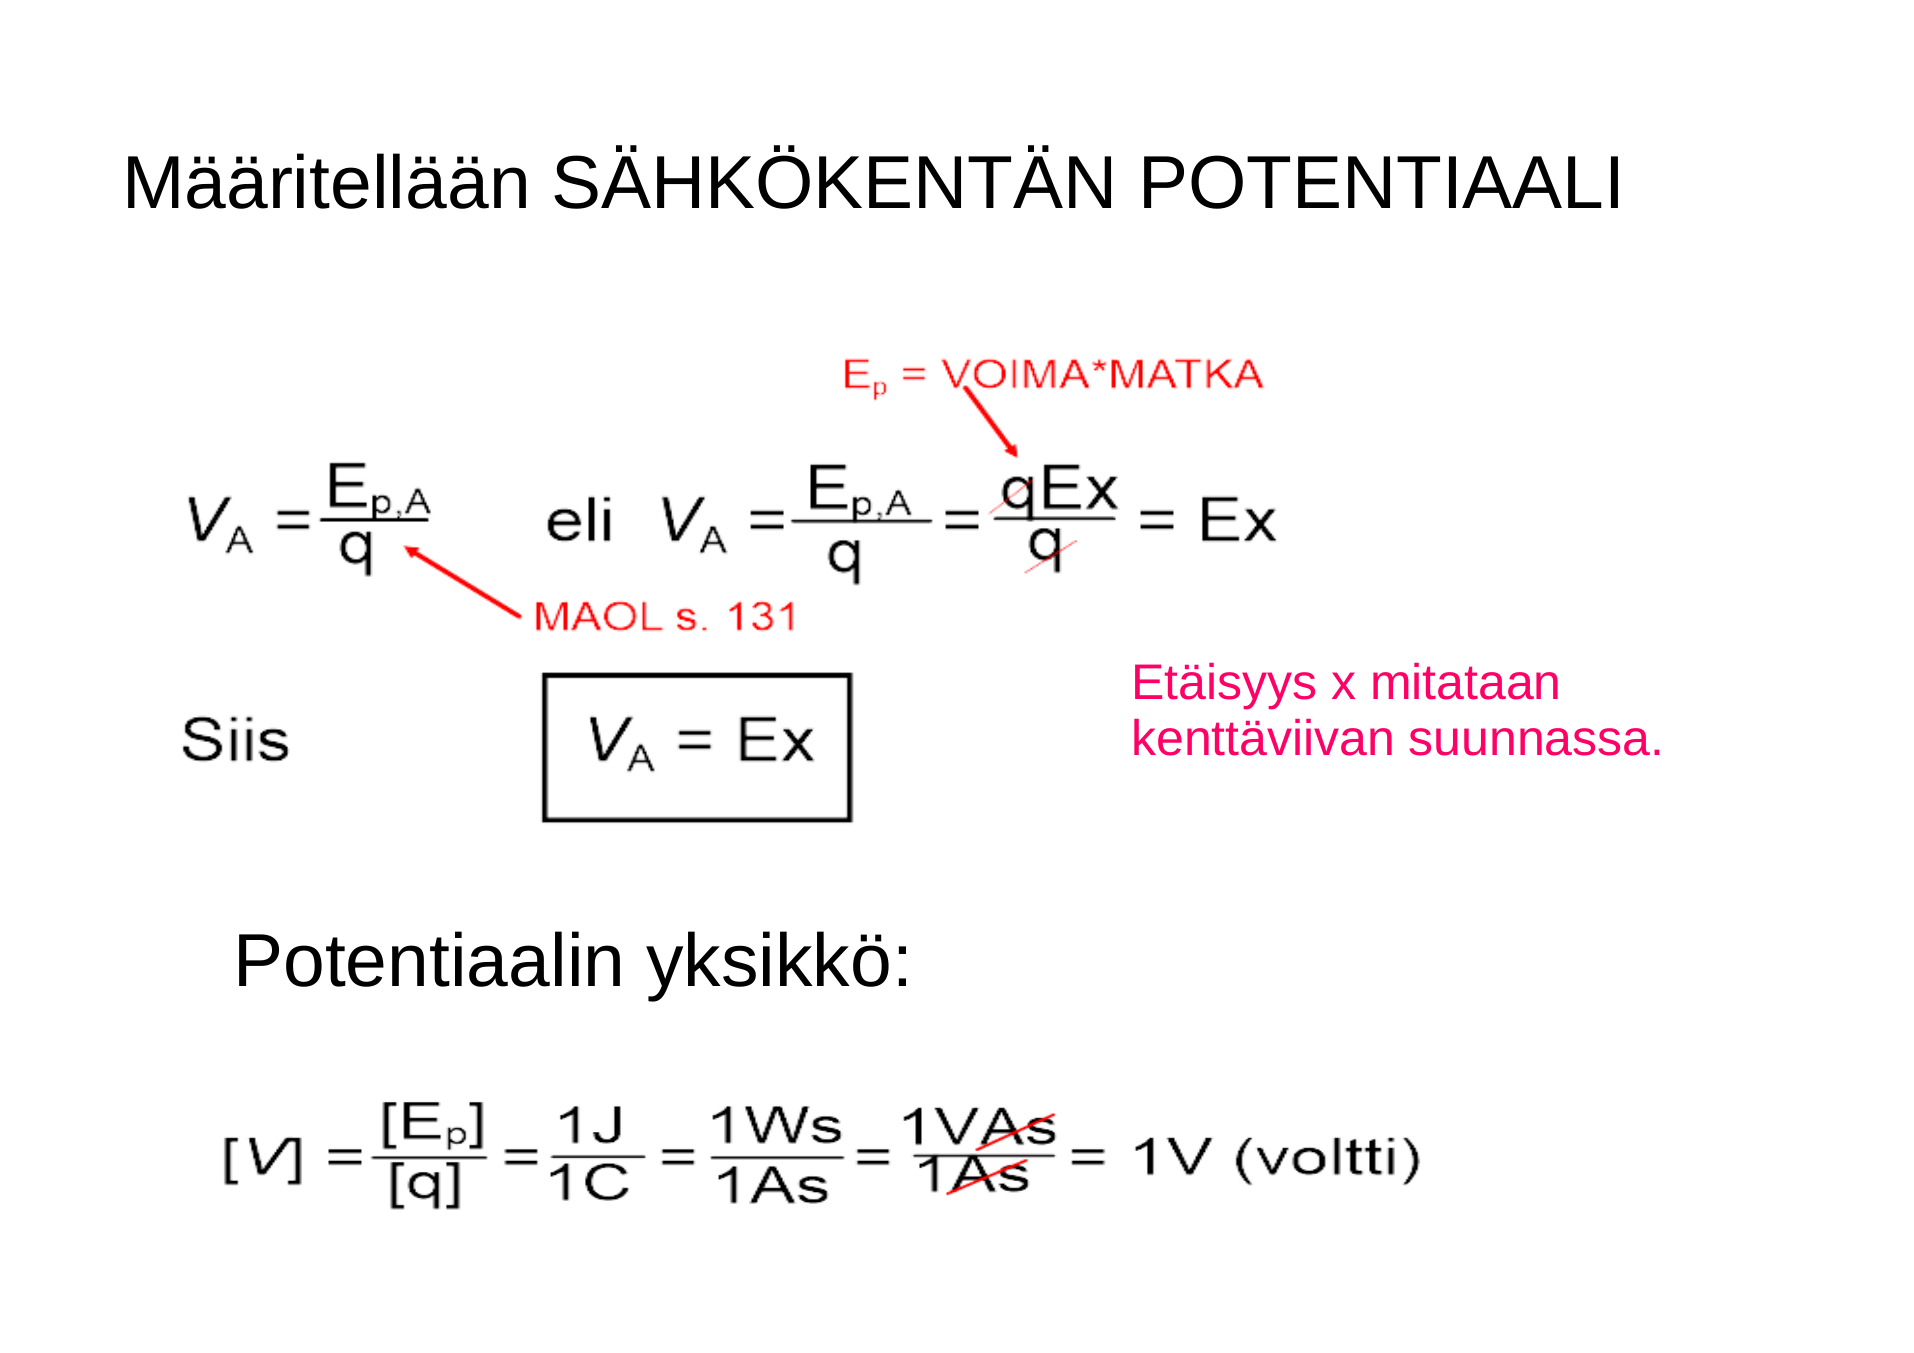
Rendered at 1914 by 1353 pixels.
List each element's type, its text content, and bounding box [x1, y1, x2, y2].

picture [163, 1054, 1480, 1237]
text_box Potentiaalin yksikkö: [218, 906, 1179, 1054]
text_box Etäisyys x mitataan kenttäviivan suunnassa. [1116, 643, 1709, 893]
picture [122, 310, 1336, 838]
text_box Määritellään SÄHKÖKENTÄN POTENTIAALI [107, 128, 1887, 420]
